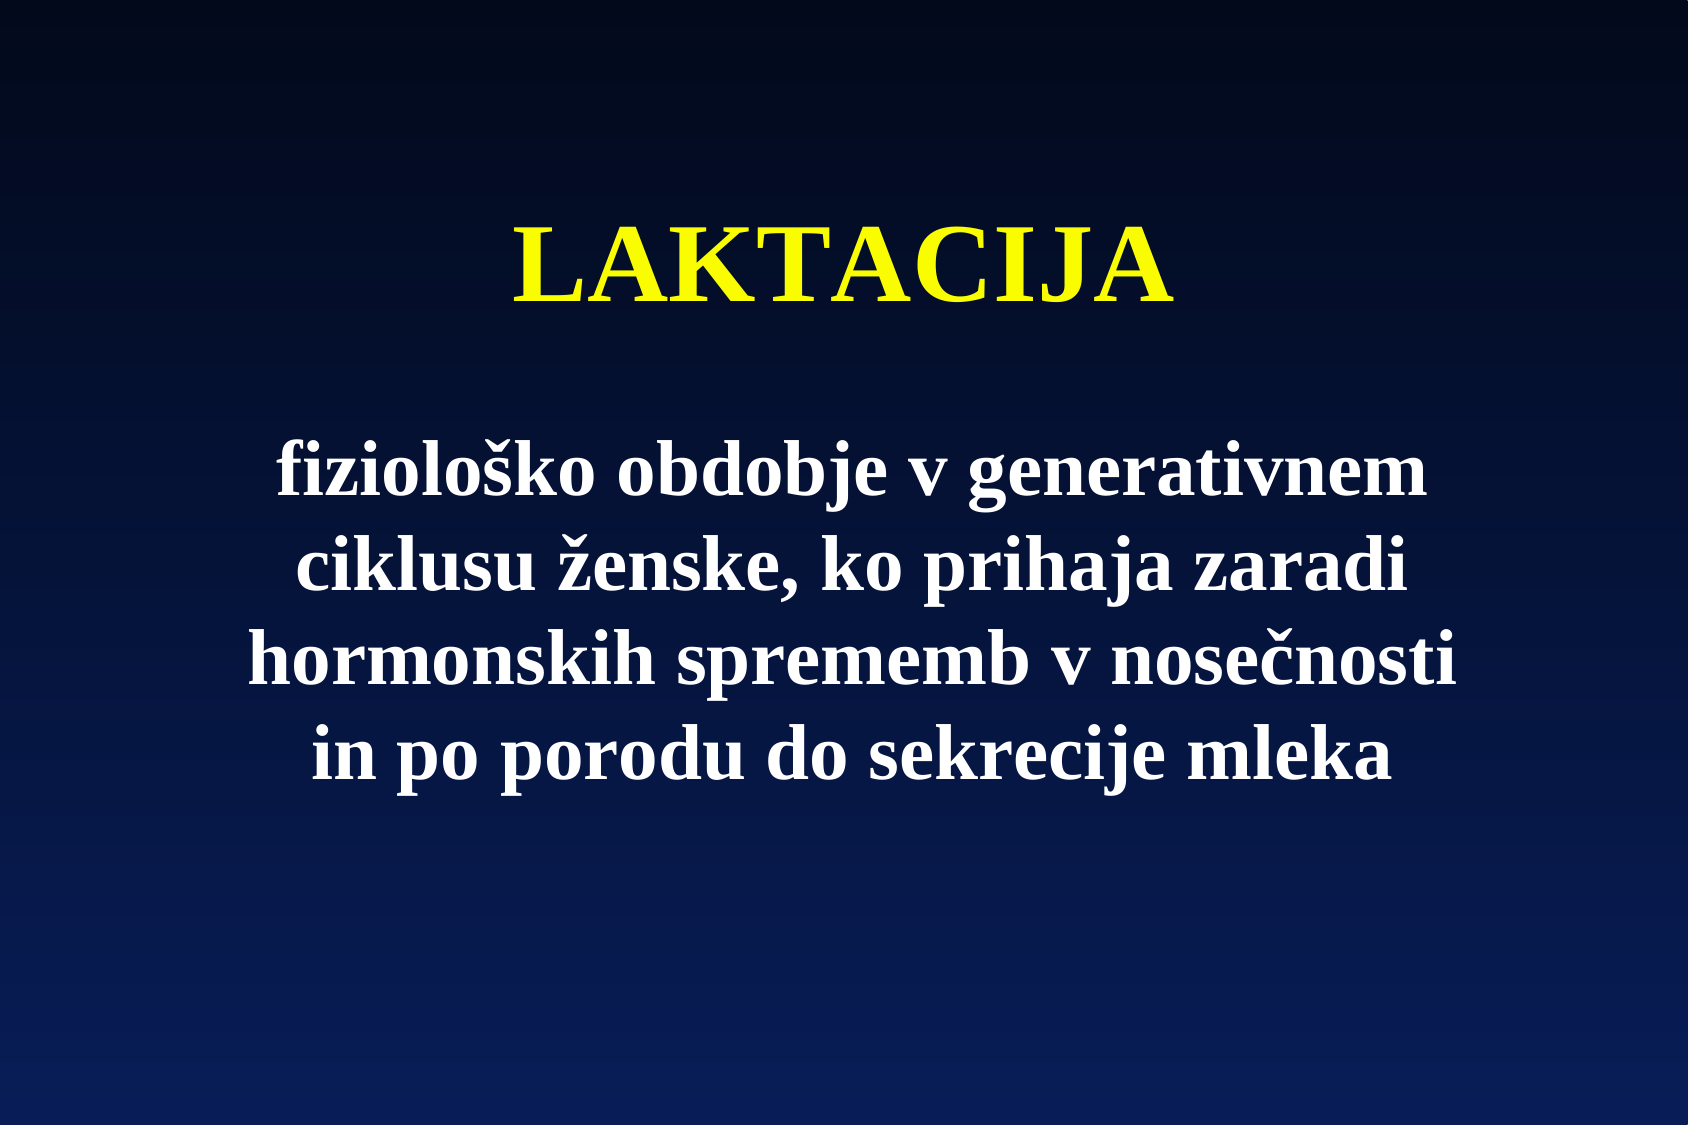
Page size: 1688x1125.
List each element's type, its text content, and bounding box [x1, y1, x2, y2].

list fiziološko obdobje v generativnem ciklusu ženske, ko prihaja zaradi hormonskih sprememb v nosečnosti in po porodu do sekrecije mleka [146, 408, 1505, 882]
title LAKTACIJA [0, 137, 1688, 375]
